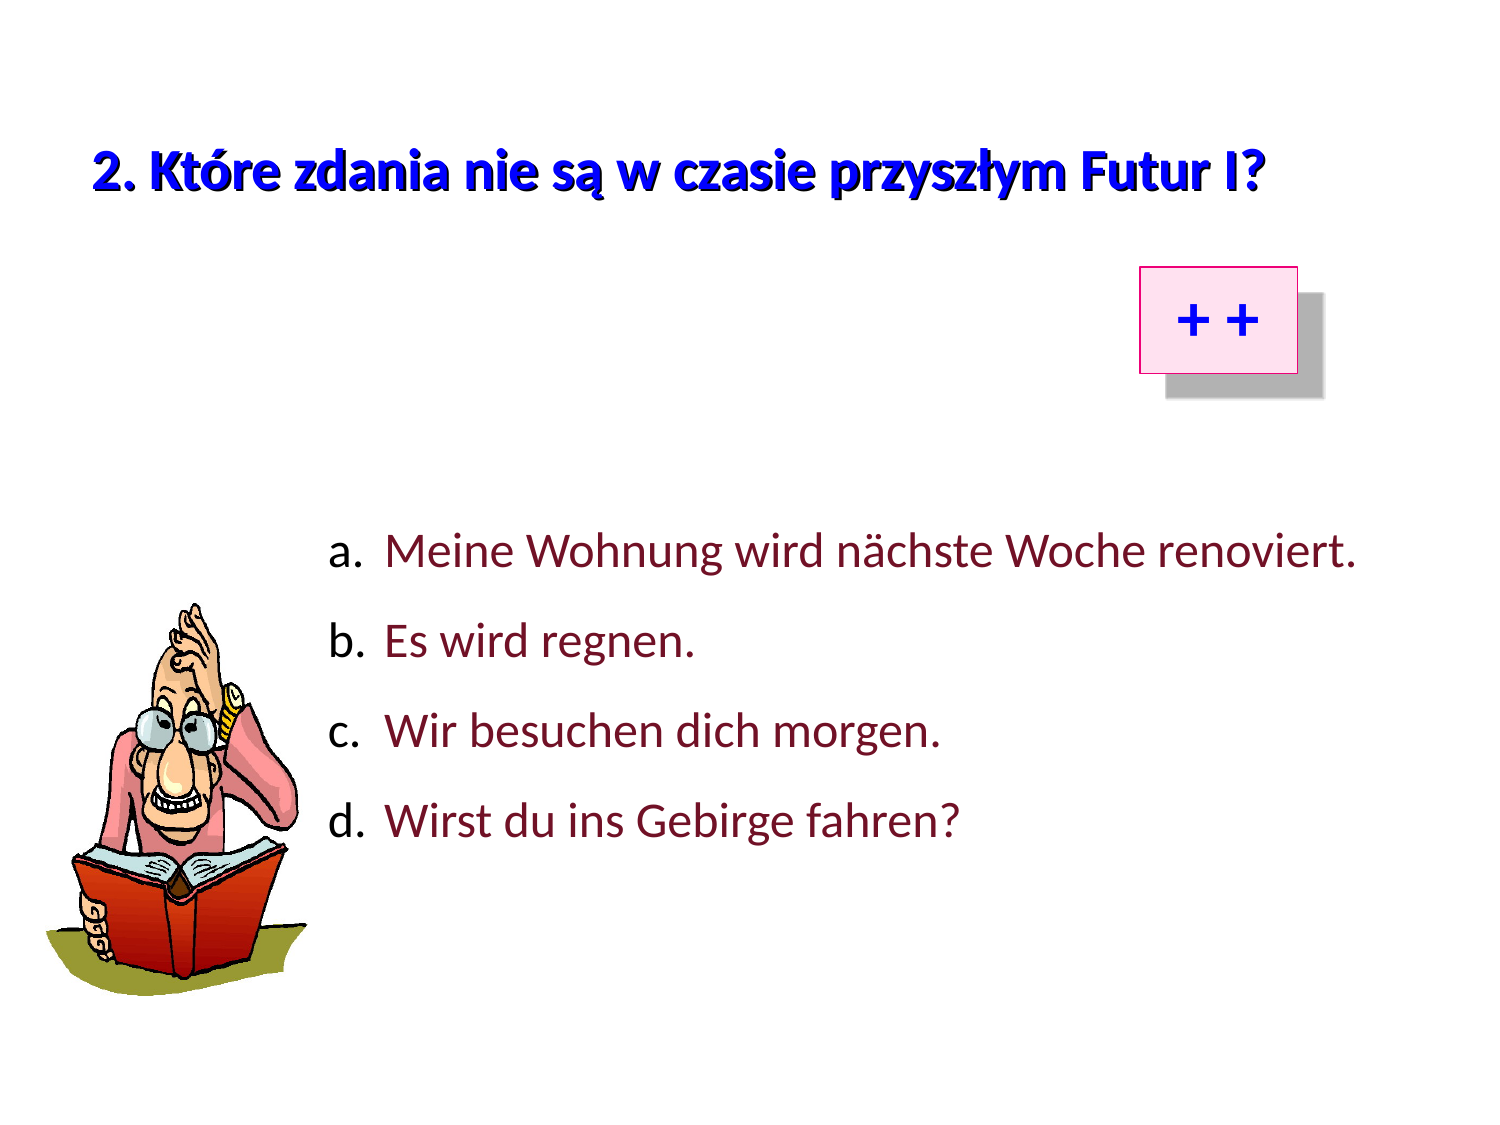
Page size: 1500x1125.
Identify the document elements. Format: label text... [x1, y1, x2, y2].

text_box + + [1139, 267, 1298, 374]
text_box 2. Które zdania nie są w czasie przyszłym Futur I? [76, 124, 1282, 209]
picture [45, 603, 308, 1019]
text_box Meine Wohnung wird nächste Woche renoviert. Es wird regnen. Wir besuchen dich morgen. Wirst du ins Gebirge fahren? [312, 479, 1436, 859]
